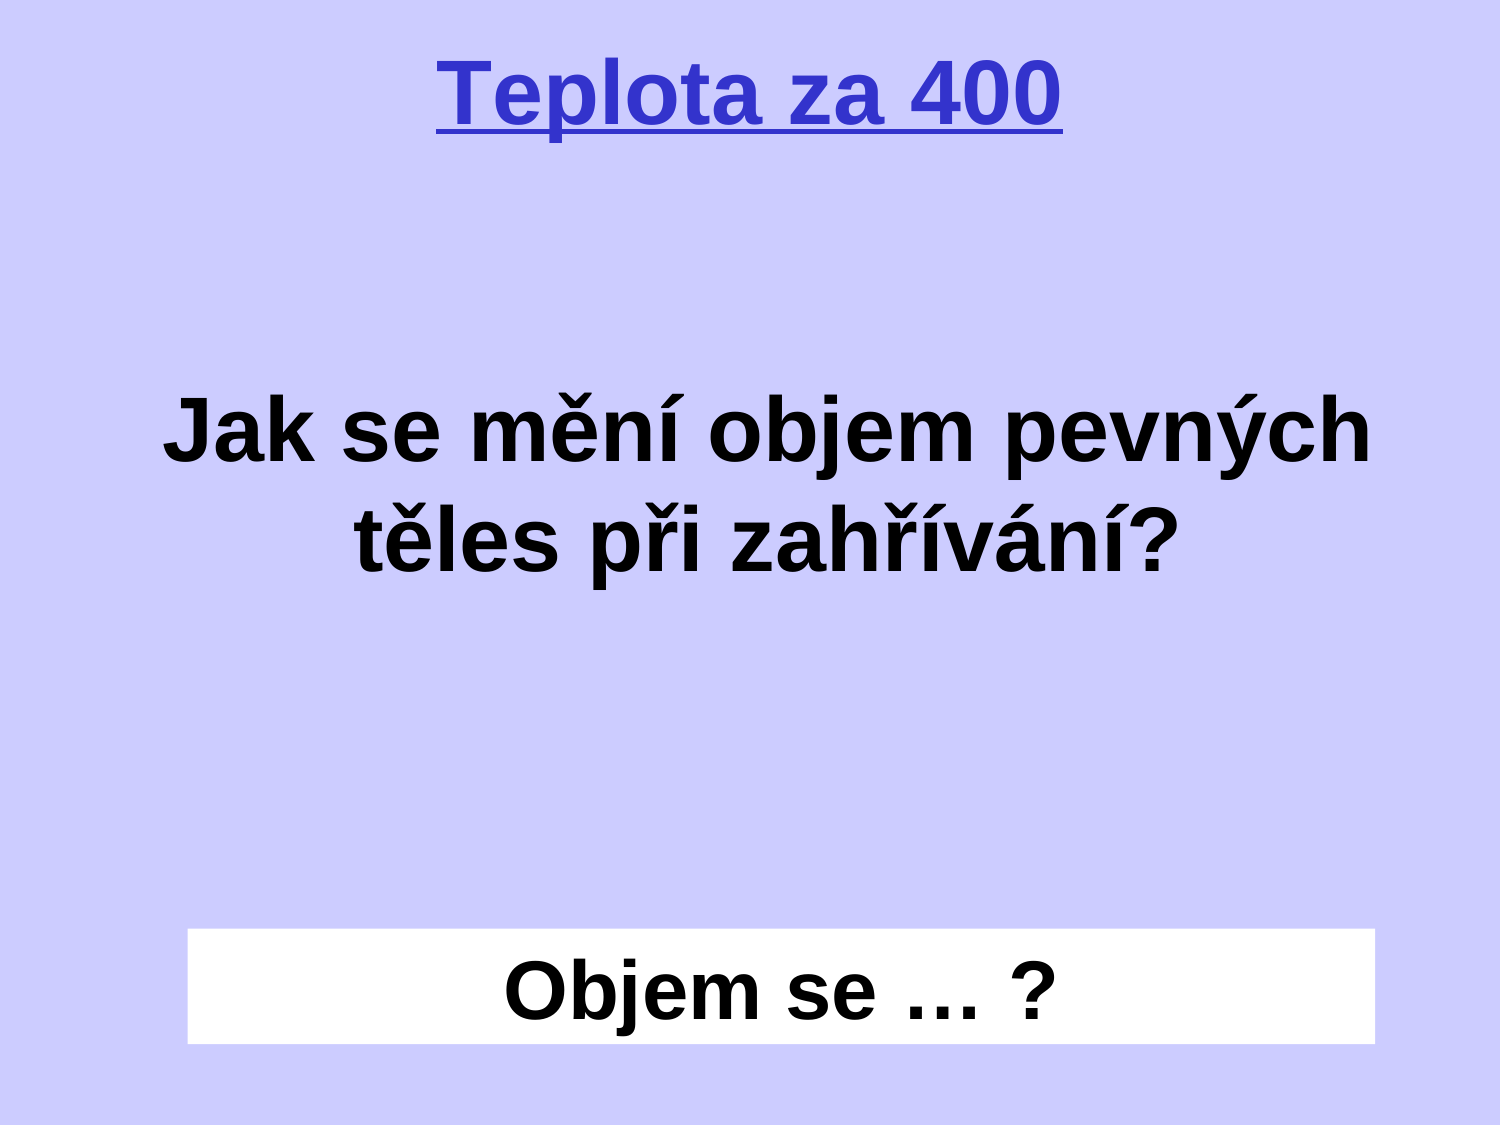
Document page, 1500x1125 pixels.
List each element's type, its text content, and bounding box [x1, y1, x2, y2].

text_box Objem se … ? [187, 928, 1376, 1045]
text_box Jak se mění objem pevných těles při zahřívání? [112, 361, 1426, 598]
text_box Teplota za 400 [0, 24, 1500, 151]
